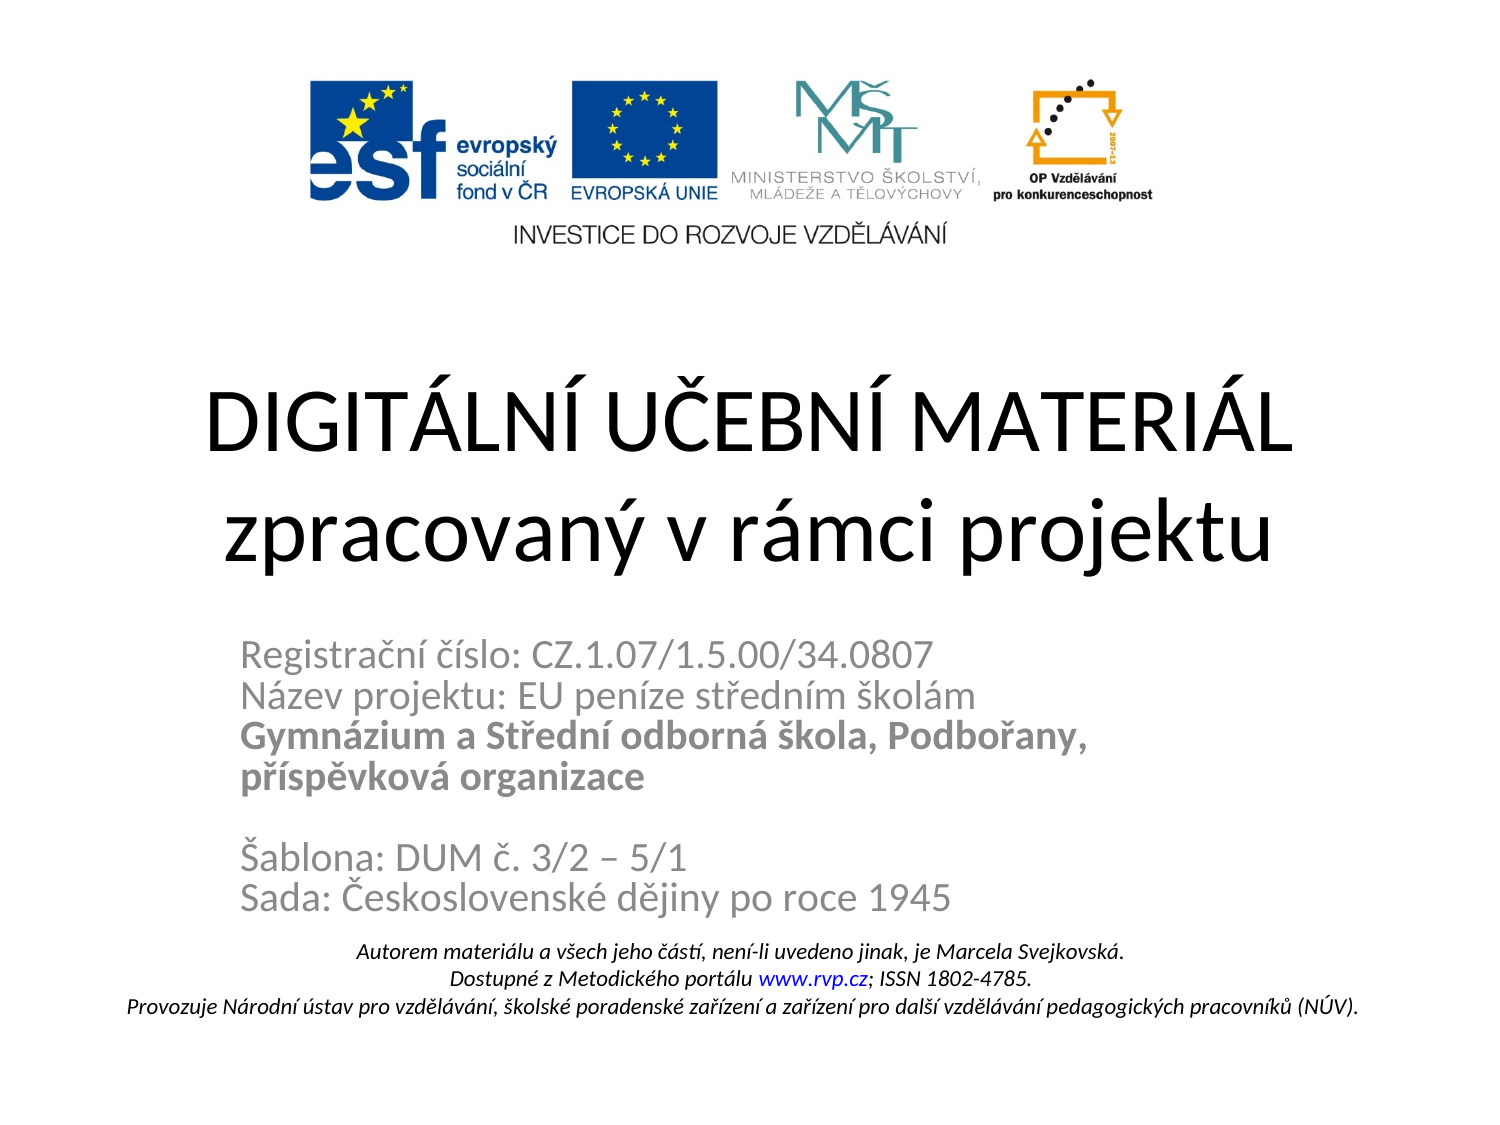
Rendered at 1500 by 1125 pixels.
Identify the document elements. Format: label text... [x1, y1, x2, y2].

picture [265, 42, 1210, 274]
text_box Registrační číslo: CZ.1.07/1.5.00/34.0807 Název projektu: EU peníze středním školám Gymnázium a Střední odborná škola, Podbořany, příspěvková organizace Šablona: DUM č. 3/2 – 5/1 Sada: Československé dějiny po roce 1945 [225, 637, 1276, 926]
text_box Autorem materiálu a všech jeho částí, není-li uvedeno jinak, je Marcela Svejkovská. Dostupné z Metodického portálu www.rvp.cz; ISSN 1802-4785. Provozuje Národní ústav pro vzdělávání, školské poradenské zařízení a zařízení pro další vzdělávání pedagogických pracovníků (NÚV). [41, 928, 1447, 1027]
title DIGITÁLNÍ UČEBNÍ MATERIÁL zpracovaný v rámci projektu [112, 349, 1388, 591]
